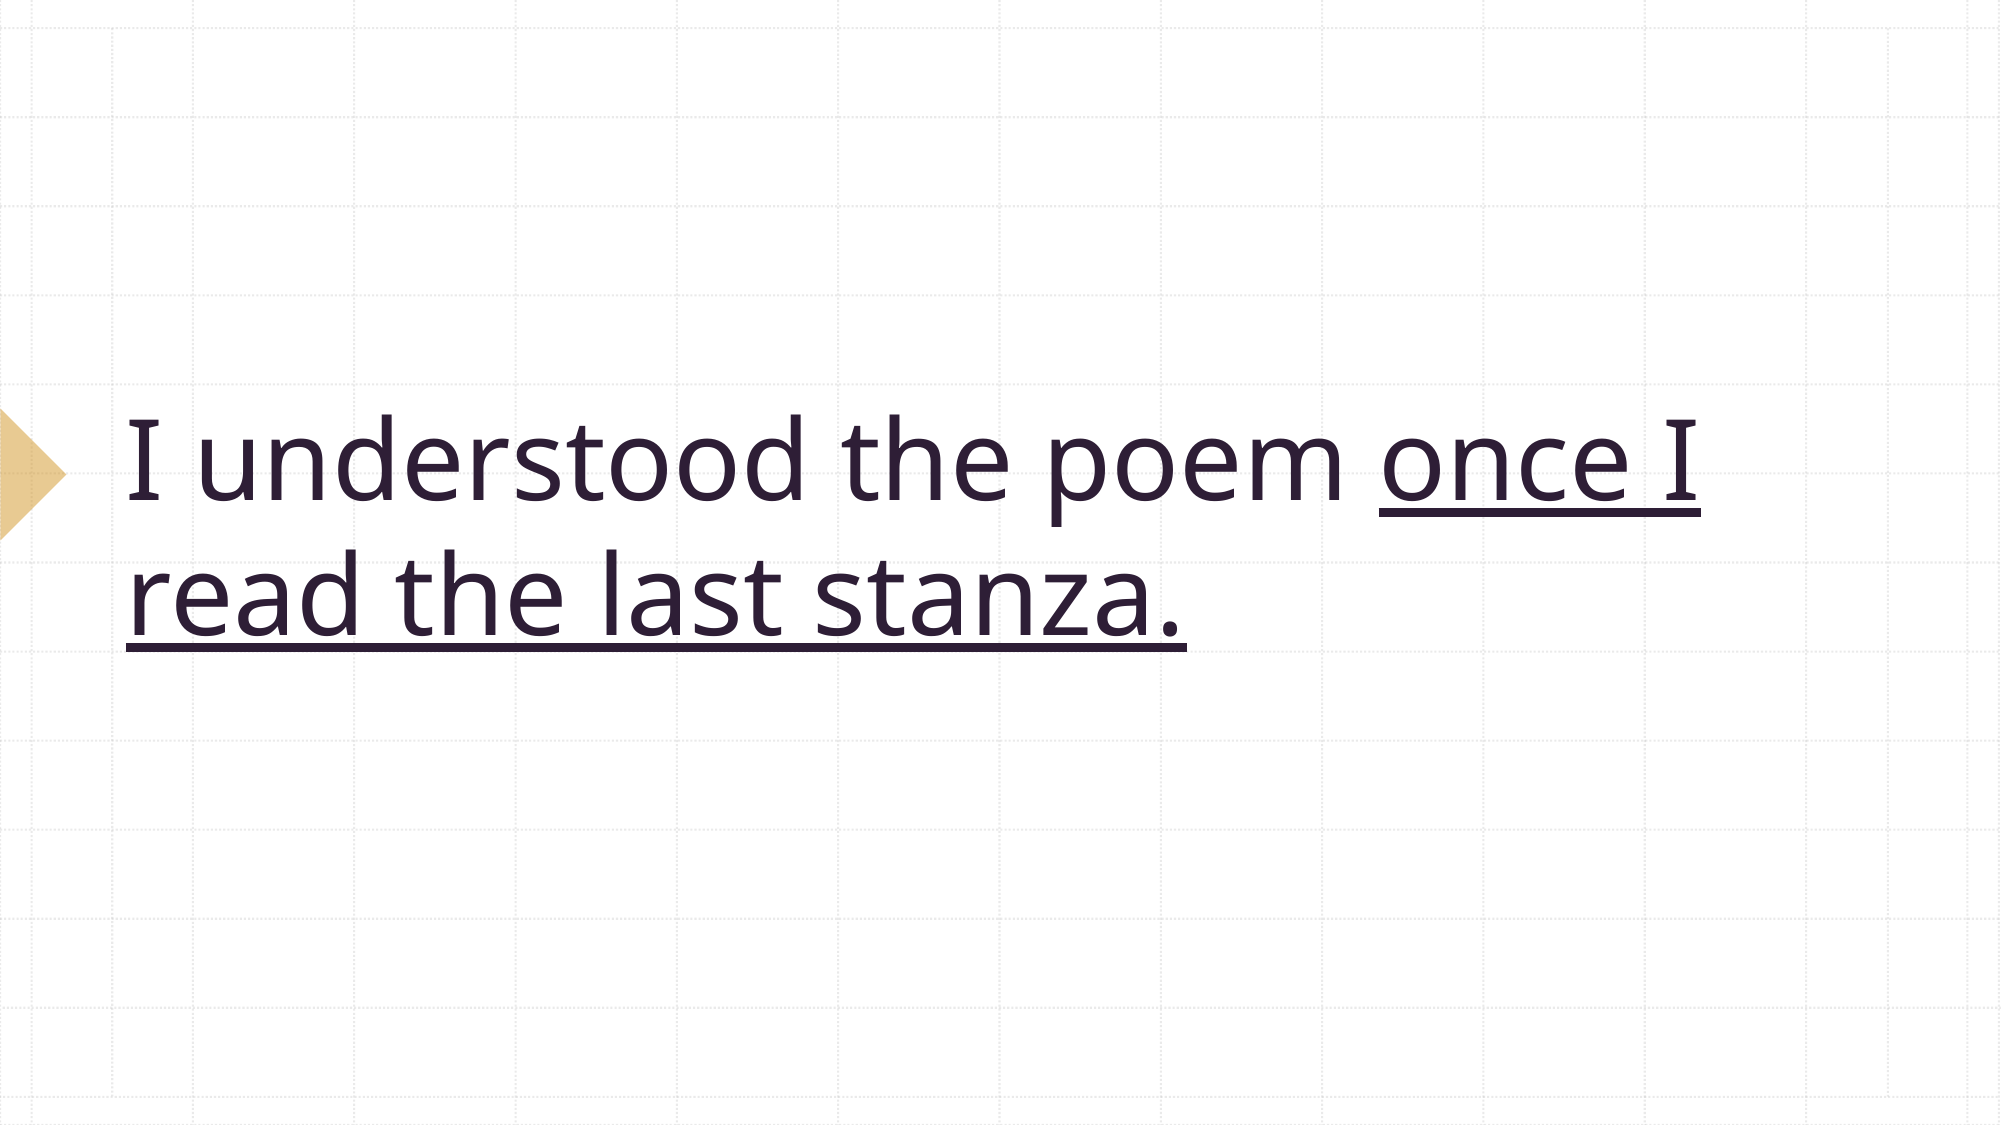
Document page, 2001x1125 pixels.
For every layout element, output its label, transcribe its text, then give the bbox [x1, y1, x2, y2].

title I understood the poem once I read the last stanza. [110, 342, 1949, 666]
